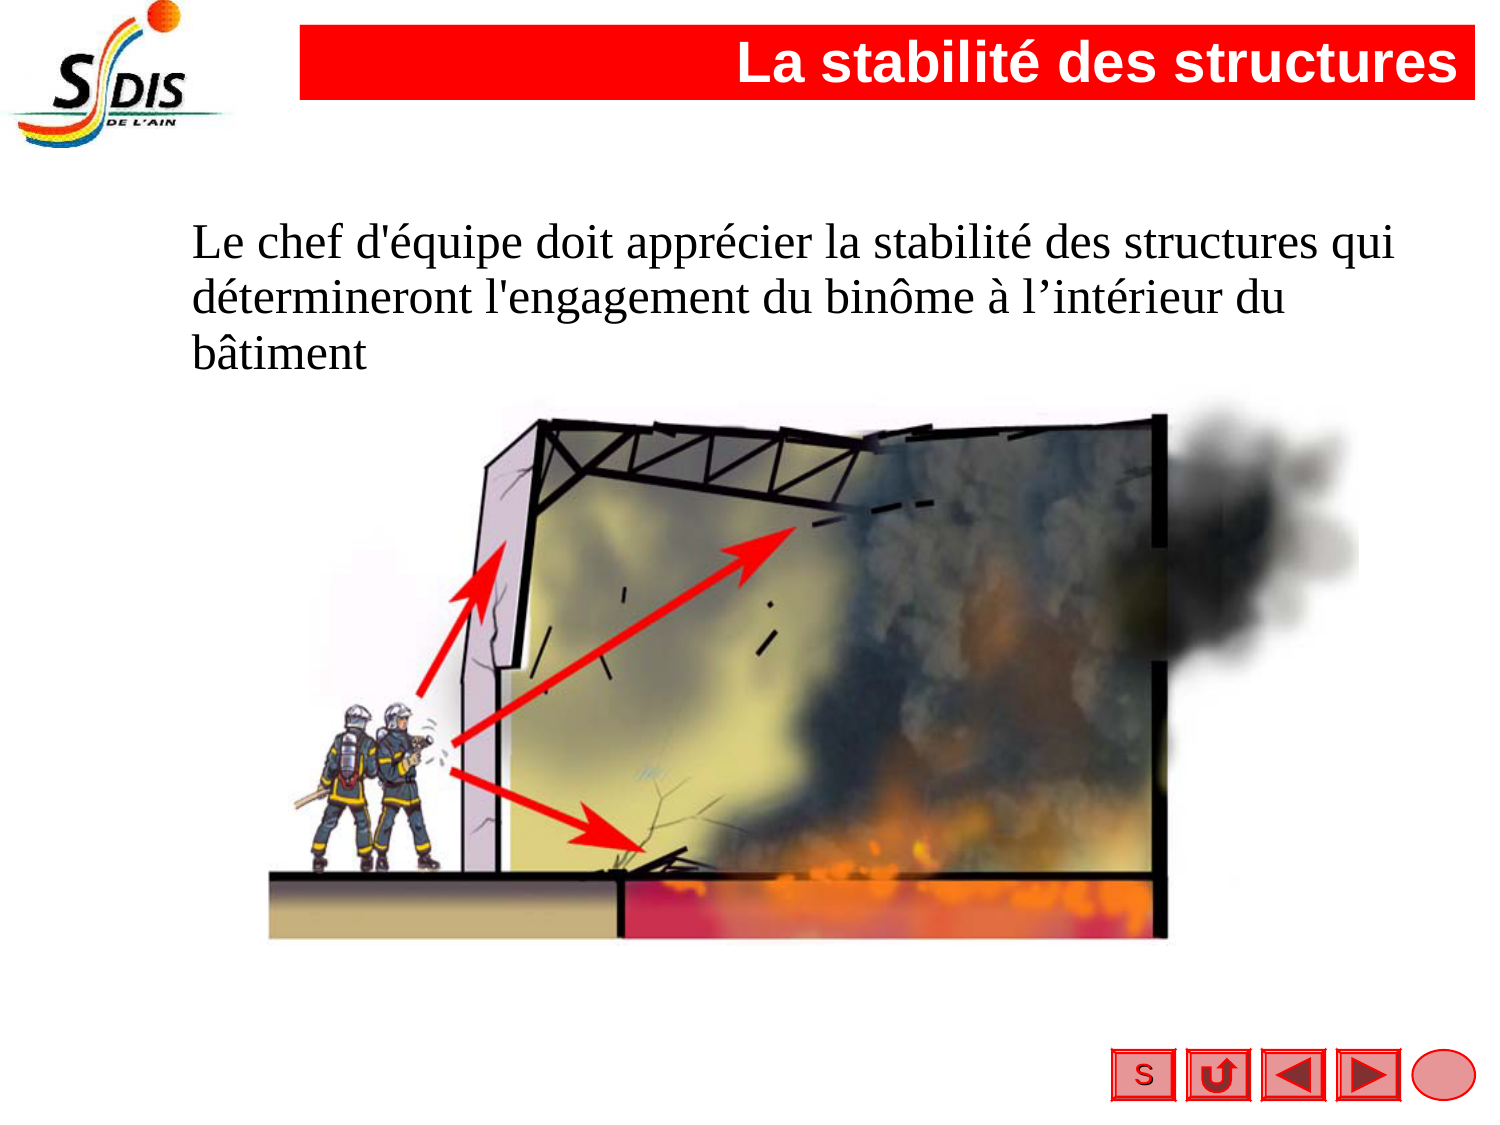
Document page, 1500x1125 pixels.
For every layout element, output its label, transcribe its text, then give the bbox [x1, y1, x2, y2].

picture [1117, 1055, 1170, 1095]
picture [1192, 1055, 1245, 1095]
picture [0, 0, 237, 148]
picture [267, 391, 1359, 946]
text_box La stabilité des structures [299, 24, 1475, 100]
picture [1342, 1055, 1395, 1095]
picture [1267, 1055, 1320, 1095]
text_box Le chef d'équipe doit apprécier la stabilité des structures qui détermineront l'engagement du binôme à l’intérieur du bâtiment [177, 206, 1447, 391]
text_box [1412, 1049, 1476, 1101]
